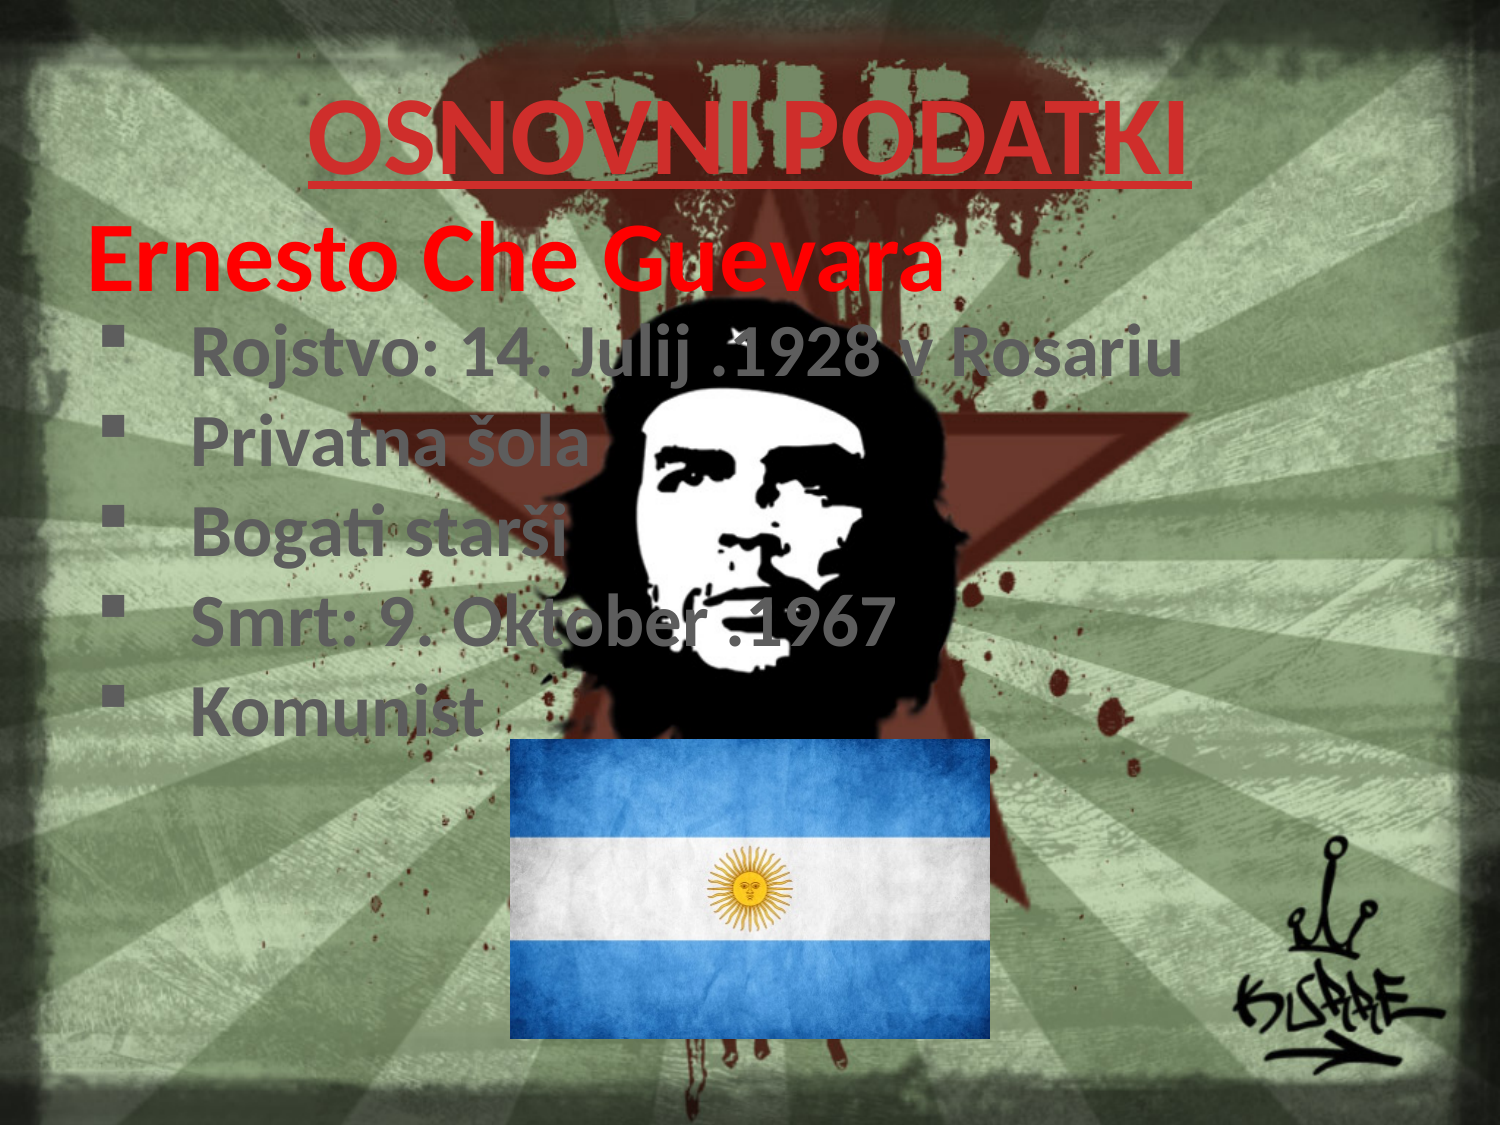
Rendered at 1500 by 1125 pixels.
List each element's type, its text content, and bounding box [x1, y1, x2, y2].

text_box Ernesto Che Guevara [71, 184, 963, 320]
picture [0, 0, 1500, 1125]
text_box OSNOVNI PODATKI [292, 54, 1207, 205]
text_box Rojstvo: 14. Julij .1928 v Rosariu Privatna šola Bogati starši Smrt: 9. Oktober .1967 Komunist [82, 293, 1201, 759]
